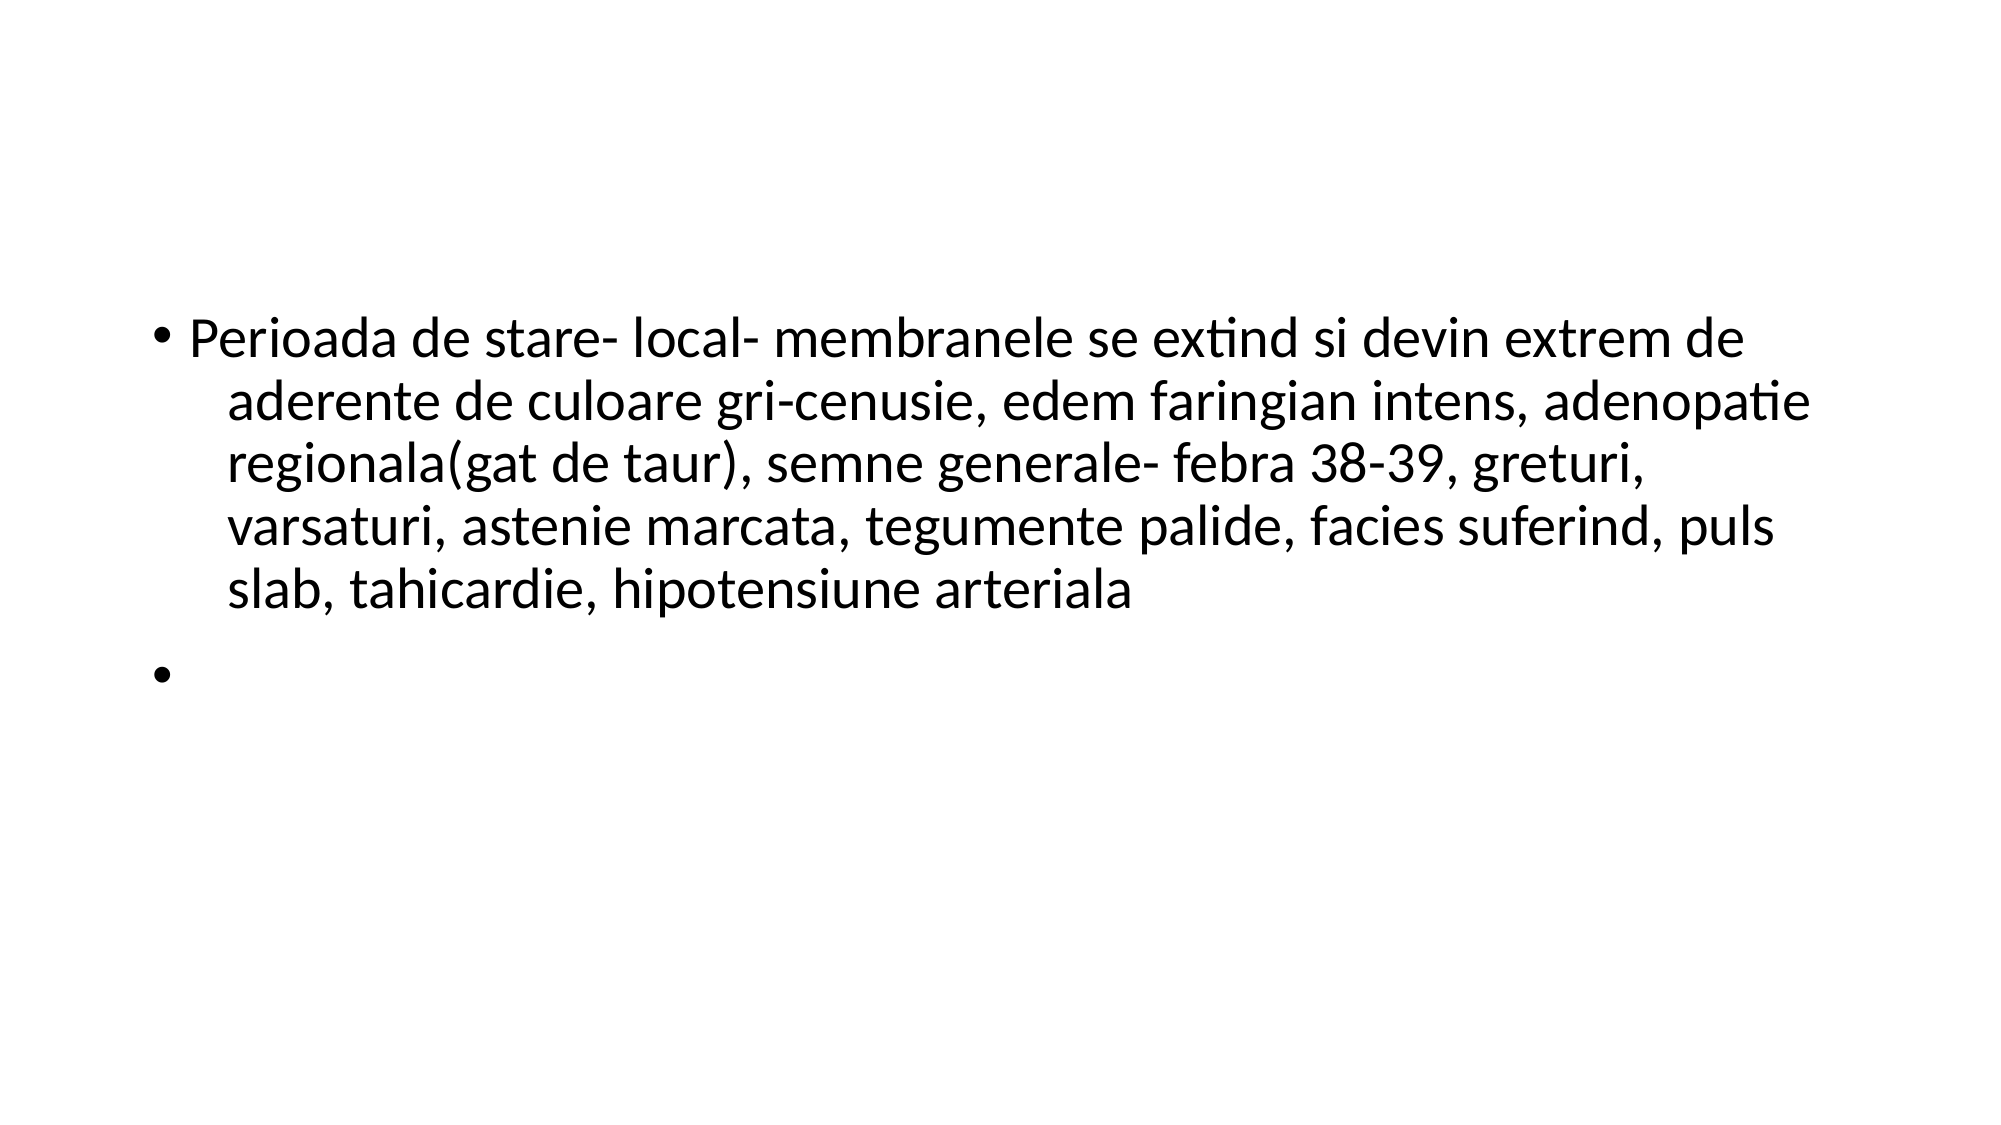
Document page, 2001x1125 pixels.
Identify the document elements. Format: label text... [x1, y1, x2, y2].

list Perioada de stare- local- membranele se extind si devin extrem de aderente de culoare gri-cenusie, edem faringian intens, adenopatie regionala(gat de taur), semne generale- febra 38-39, greturi, varsaturi, astenie marcata, tegumente palide, facies suferind, puls slab, tahicardie, hipotensiune arteriala [137, 299, 1863, 1014]
